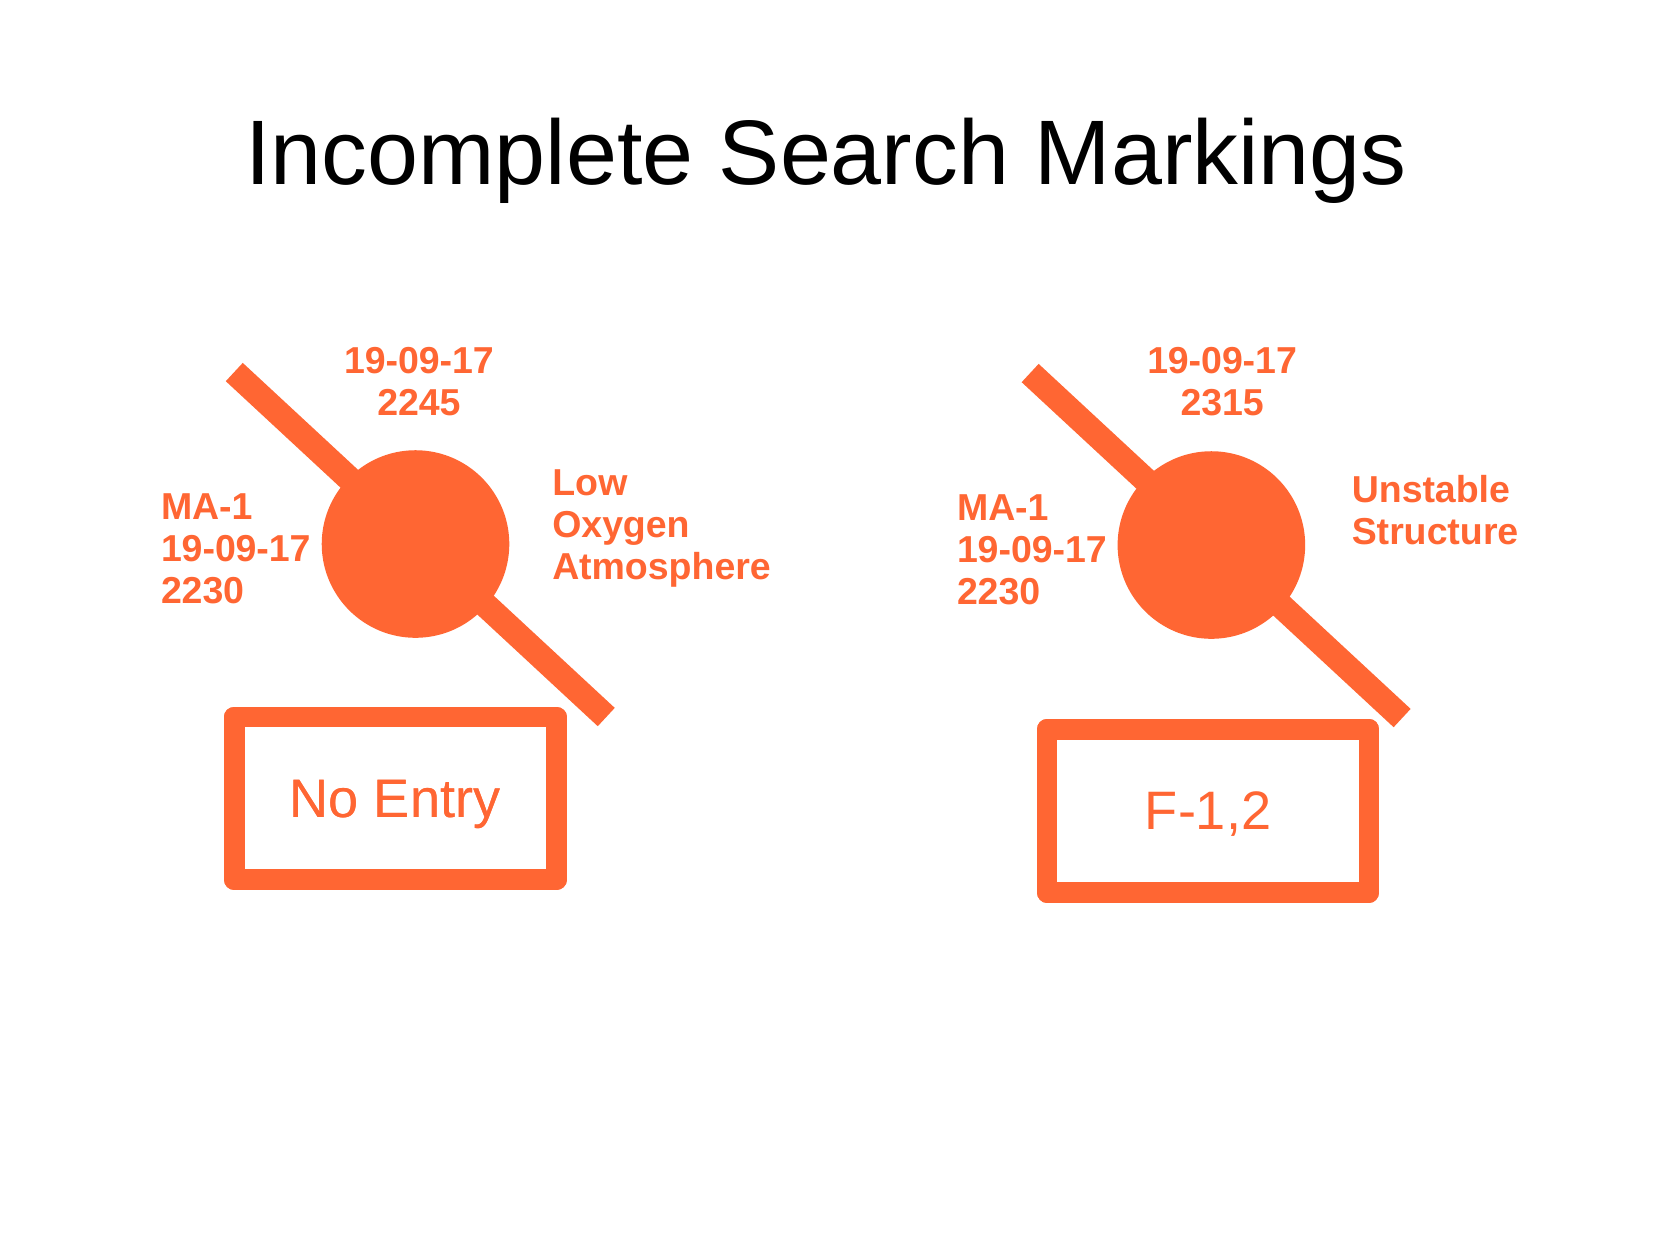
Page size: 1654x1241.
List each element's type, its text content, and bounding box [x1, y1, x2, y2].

text_box 19-09-17 2245 [329, 290, 509, 432]
title Incomplete Search Markings [82, 49, 1571, 257]
text_box No Entry [234, 717, 557, 880]
text_box F-1,2 [1057, 740, 1359, 882]
text_box MA-1 19-09-17 2230 [942, 478, 1122, 620]
text_box Low Oxygen Atmosphere [537, 454, 786, 596]
text_box Unstable Structure [1337, 461, 1586, 603]
text_box [1122, 451, 1306, 639]
text_box [326, 450, 510, 638]
text_box MA-1 19-09-17 2230 [146, 477, 326, 619]
text_box 19-09-17 2315 [1132, 290, 1312, 432]
